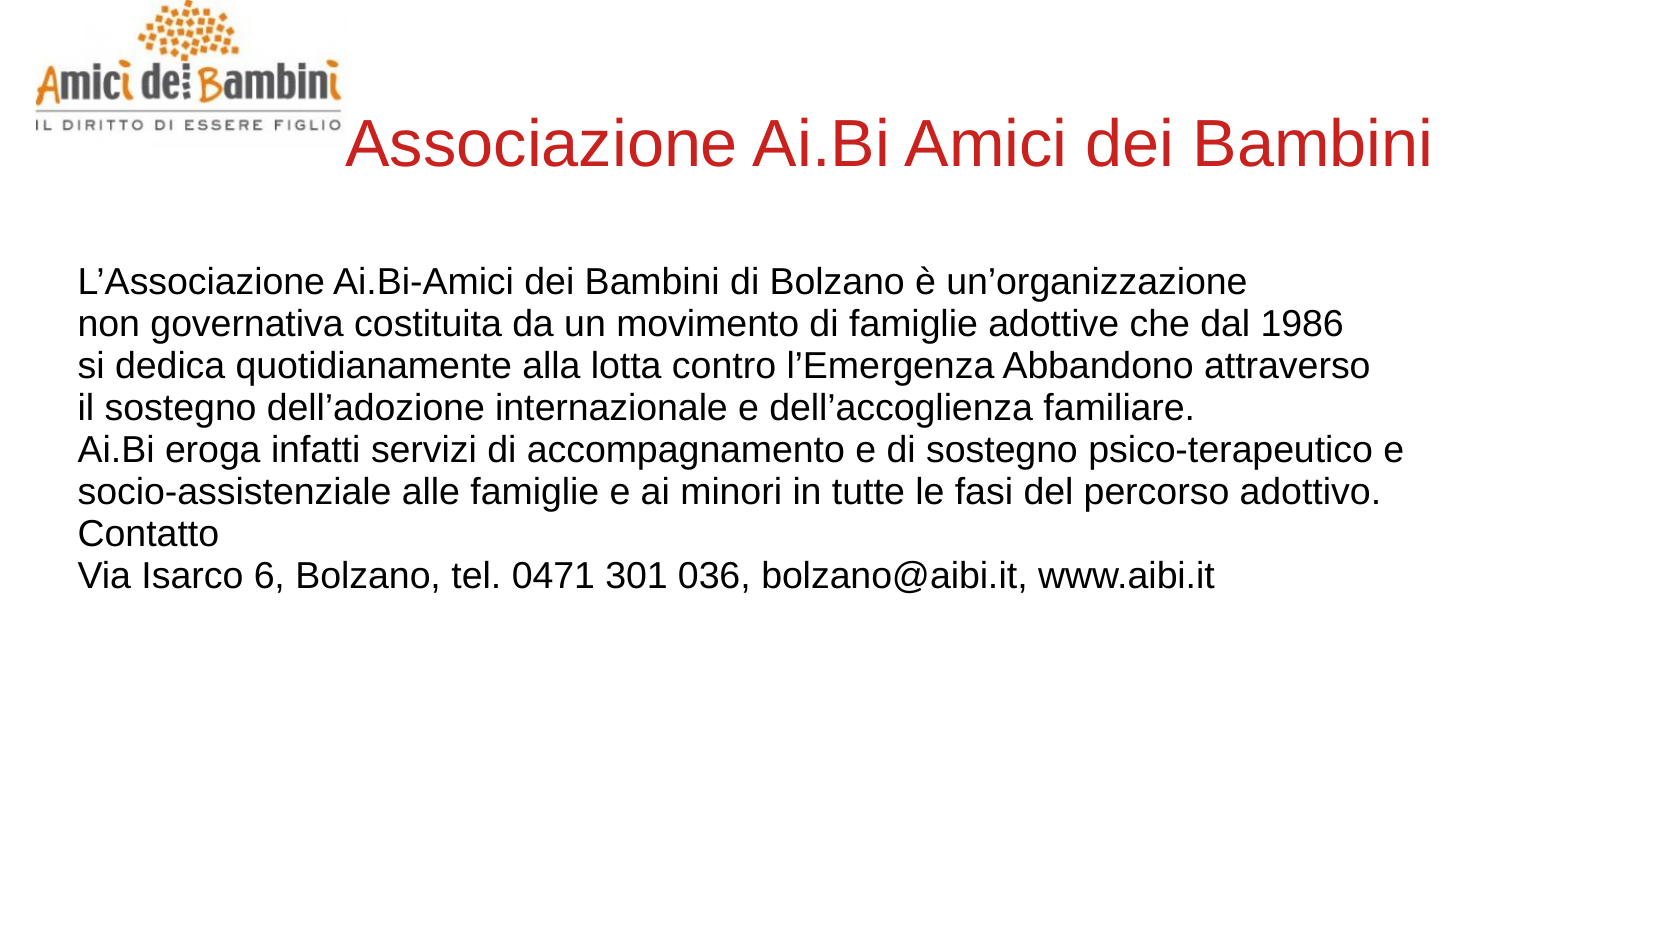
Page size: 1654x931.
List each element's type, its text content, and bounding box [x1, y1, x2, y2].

text_box Associazione Ai.Bi Amici dei Bambini [330, 98, 1516, 264]
text_box L’Associazione Ai.Bi-Amici dei Bambini di Bolzano è un’organizzazione non governativa costituita da un movimento di famiglie adottive che dal 1986 si dedica quotidianamente alla lotta contro l’Emergenza Abbandono attraverso il sostegno dell’adozione internazionale e dell’accoglienza familiare. Ai.Bi eroga infatti servizi di accompagnamento e di sostegno psico-terapeutico e socio-assistenziale alle famiglie e ai minori in tutte le fasi del percorso adottivo. Contatto Via Isarco 6, Bolzano, tel. 0471 301 036, bolzano@aibi.it, www.aibi.it [62, 211, 1606, 686]
picture [35, 0, 348, 149]
